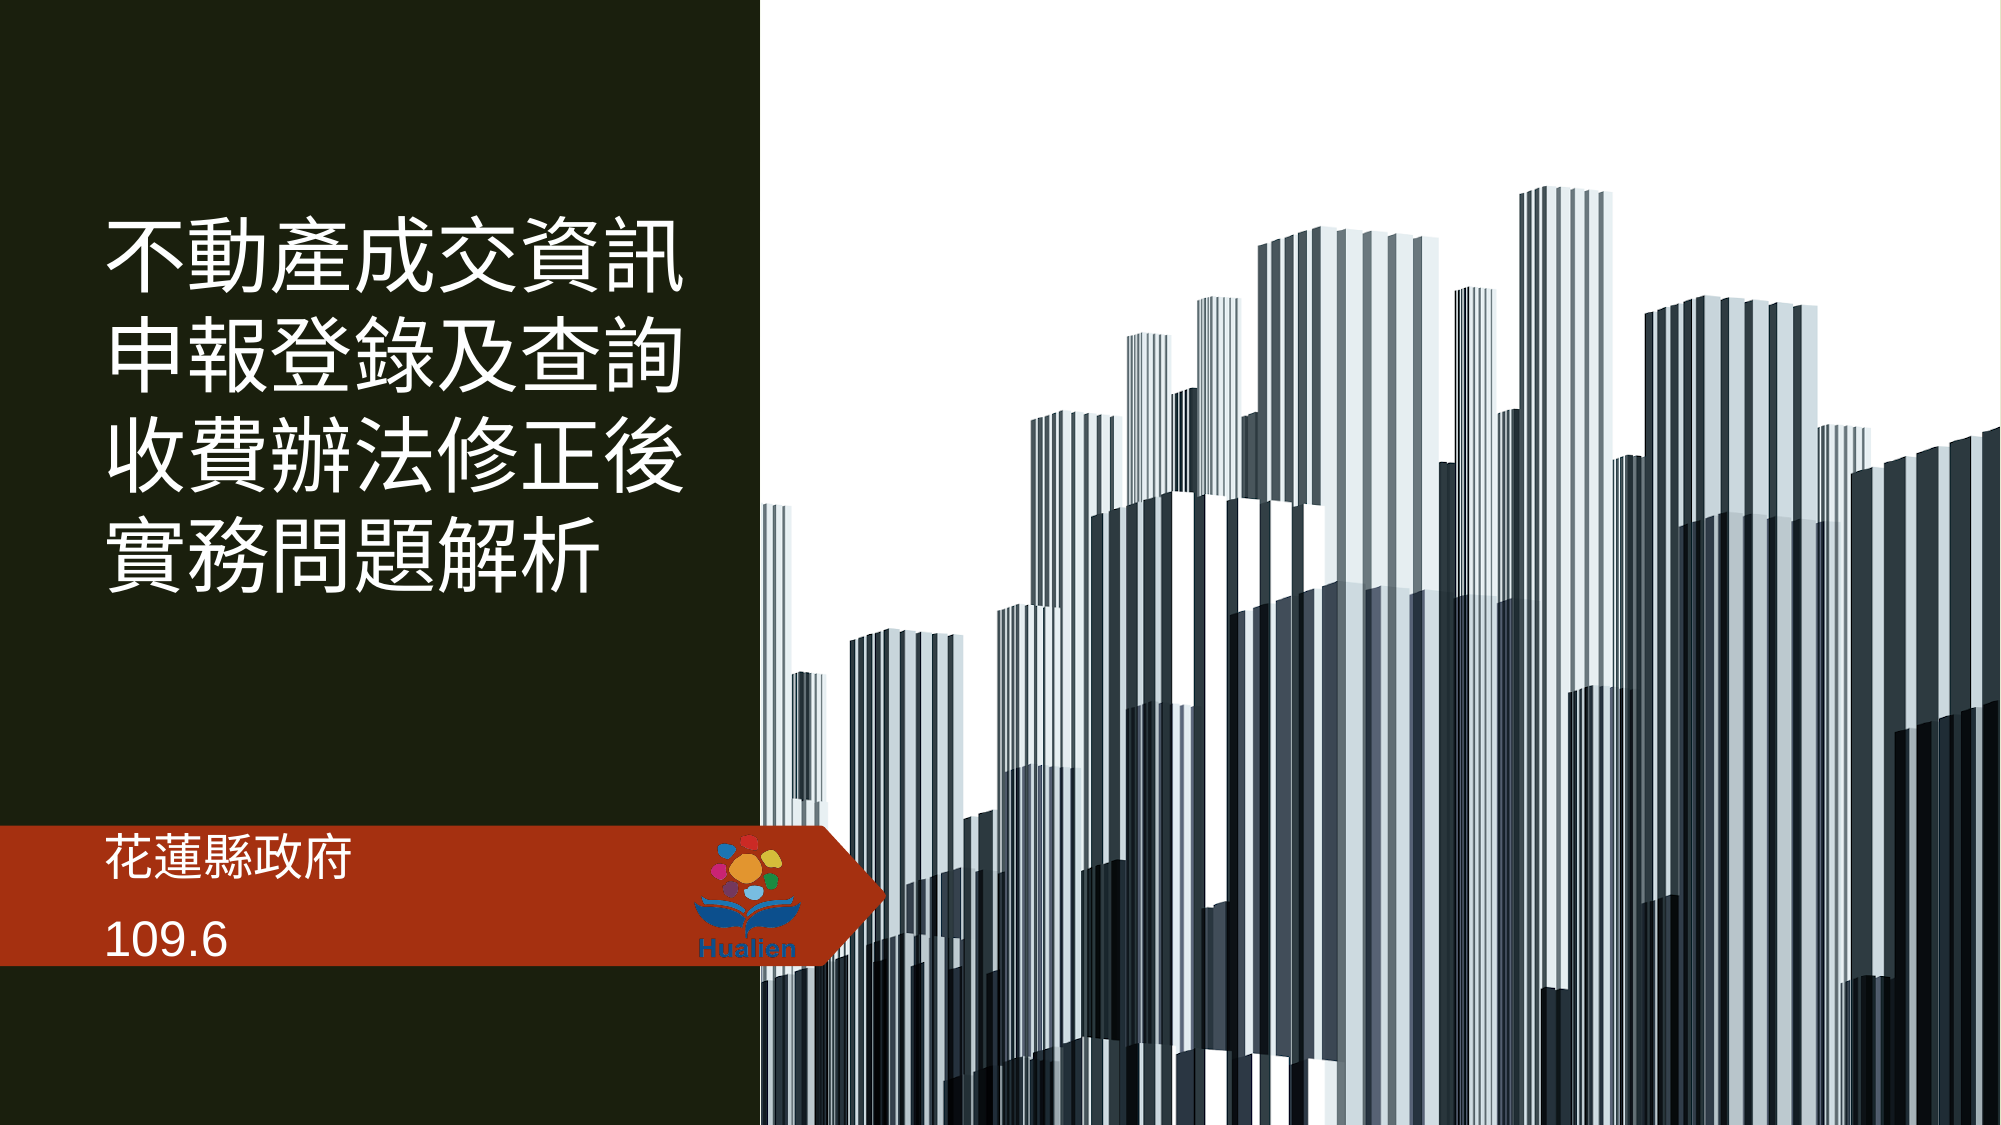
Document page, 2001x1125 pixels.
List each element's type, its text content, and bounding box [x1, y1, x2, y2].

text_box [0, 0, 886, 1125]
title 不動產成交資訊申報登錄及查詢收費辦法修正後實務問題解析 [88, 99, 709, 611]
subtitle 花蓮縣政府 109.6 [88, 851, 684, 941]
picture [761, 0, 2001, 1125]
picture [684, 833, 811, 959]
